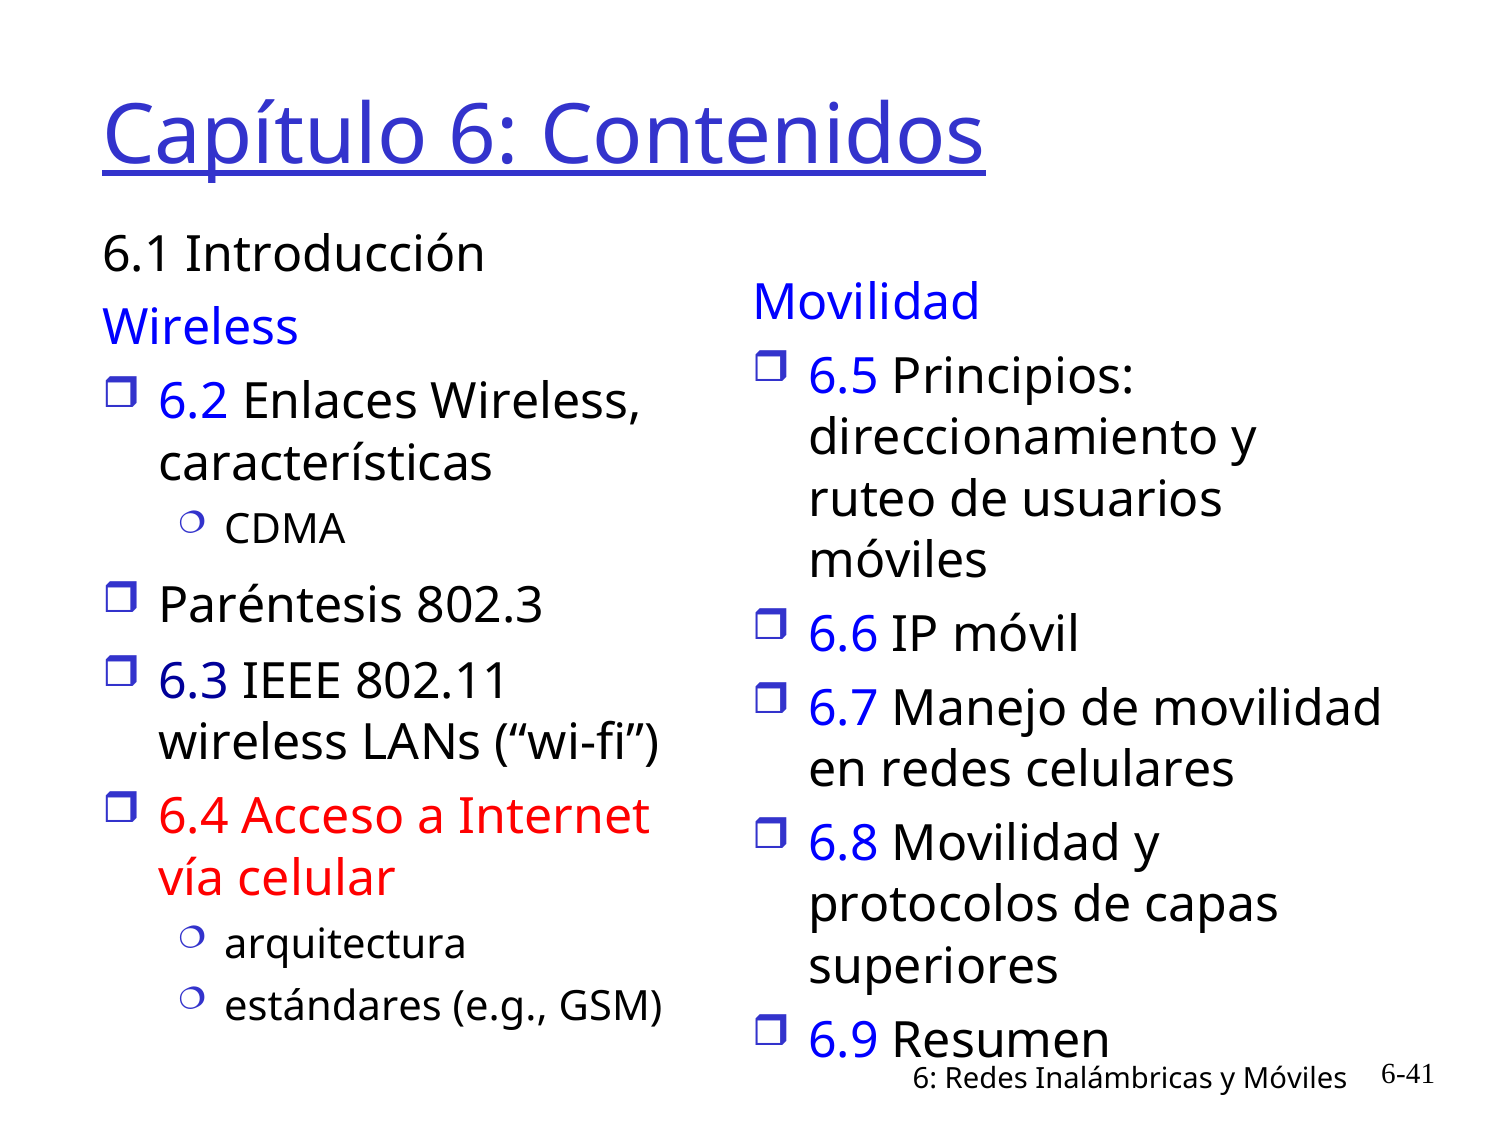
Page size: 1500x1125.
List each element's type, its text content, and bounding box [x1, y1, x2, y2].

list 6.1 Introducción Wireless 6.2 Enlaces Wireless, características CDMA Paréntesis 802.3 6.3 IEEE 802.11 wireless LANs (“wi-fi”) 6.4 Acceso a Internet vía celular arquitectura estándares (e.g., GSM) [87, 214, 713, 1040]
list Movilidad 6.5 Principios: direccionamiento y ruteo de usuarios móviles 6.6 IP móvil 6.7 Manejo de movilidad en redes celulares 6.8 Movilidad y protocolos de capas superiores 6.9 Resumen [737, 262, 1403, 1031]
title Capítulo 6: Contenidos [87, 37, 1363, 225]
